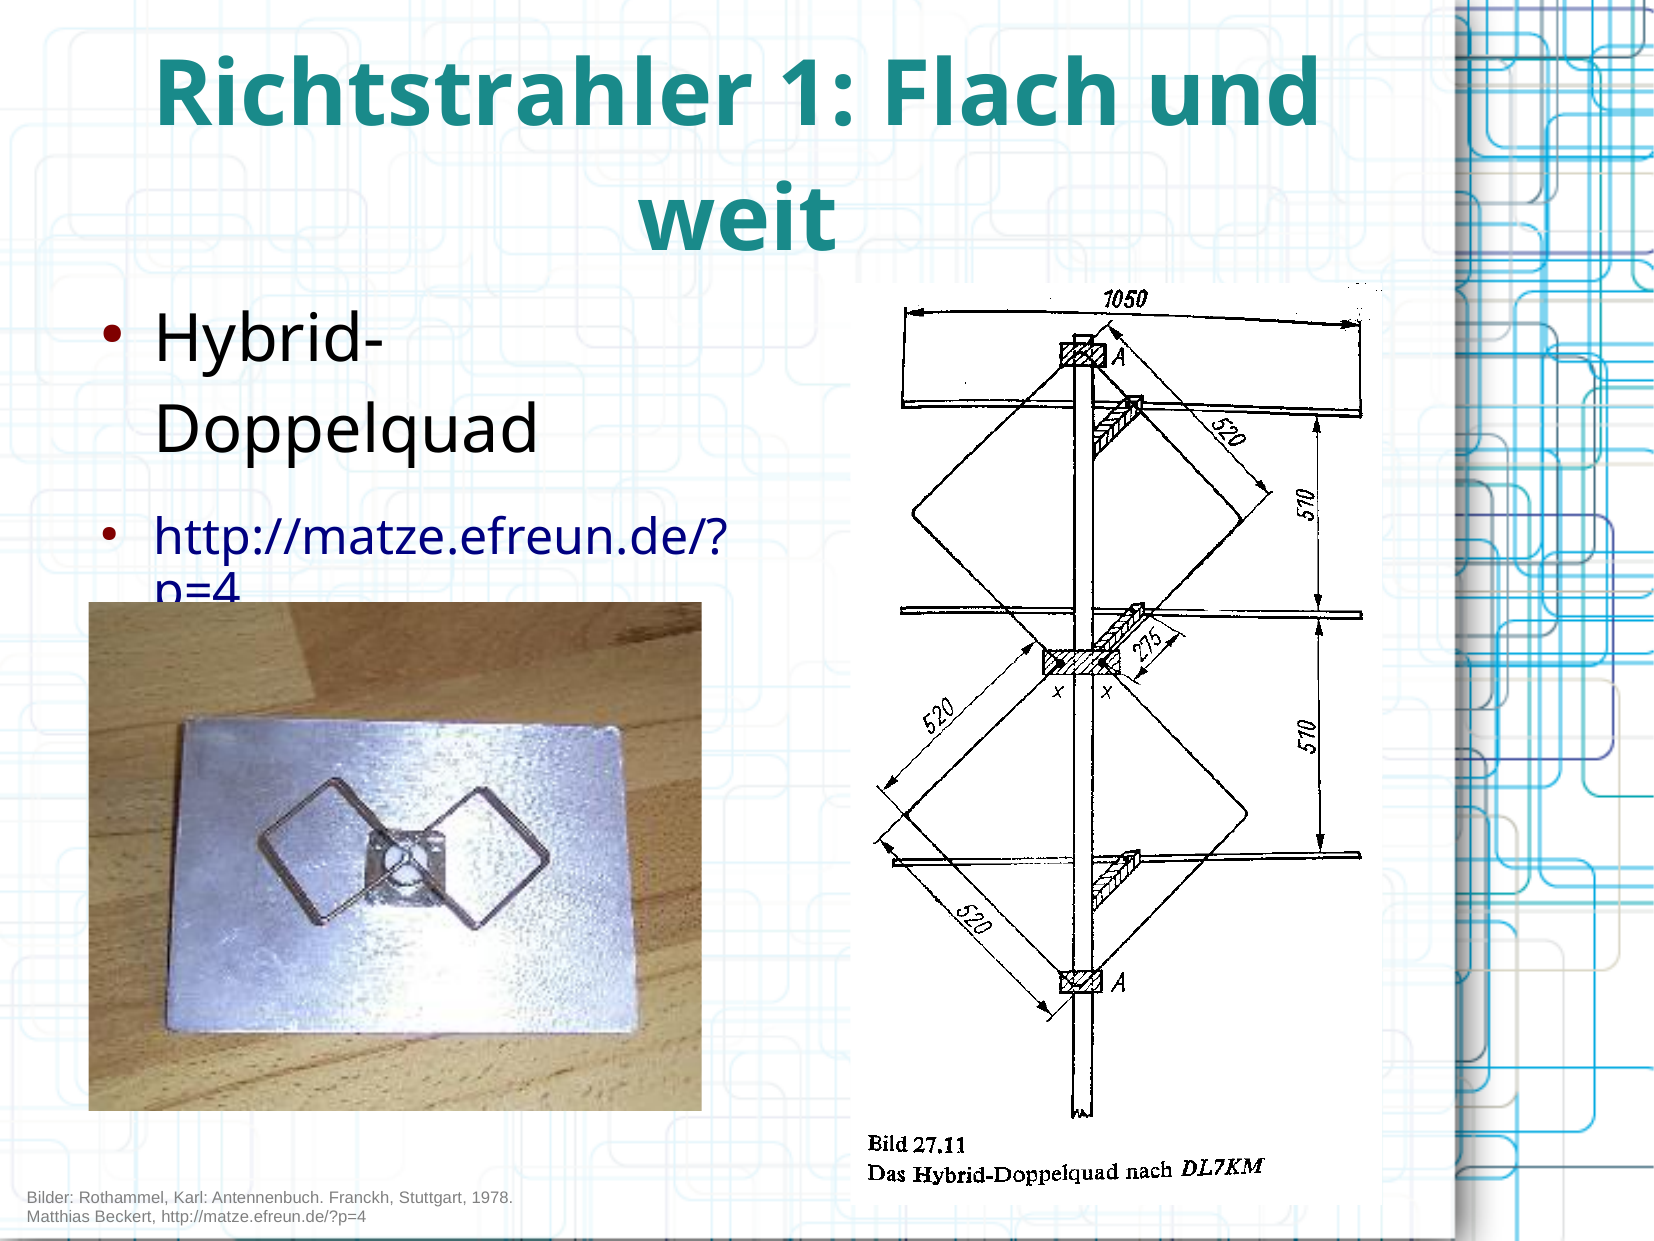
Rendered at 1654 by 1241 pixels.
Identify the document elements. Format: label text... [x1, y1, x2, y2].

picture [0, 0, 1654, 1241]
text_box Bilder: Rothammel, Karl: Antennenbuch. Franckh, Stuttgart, 1978. Matthias Beckert, http://matze.efreun.de/?p=4 [11, 1181, 529, 1234]
list Hybrid-Doppelquad http://matze.efreun.de/?p=4 [82, 290, 734, 1010]
title Richtstrahler 1: Flach und weit [59, 49, 1418, 257]
